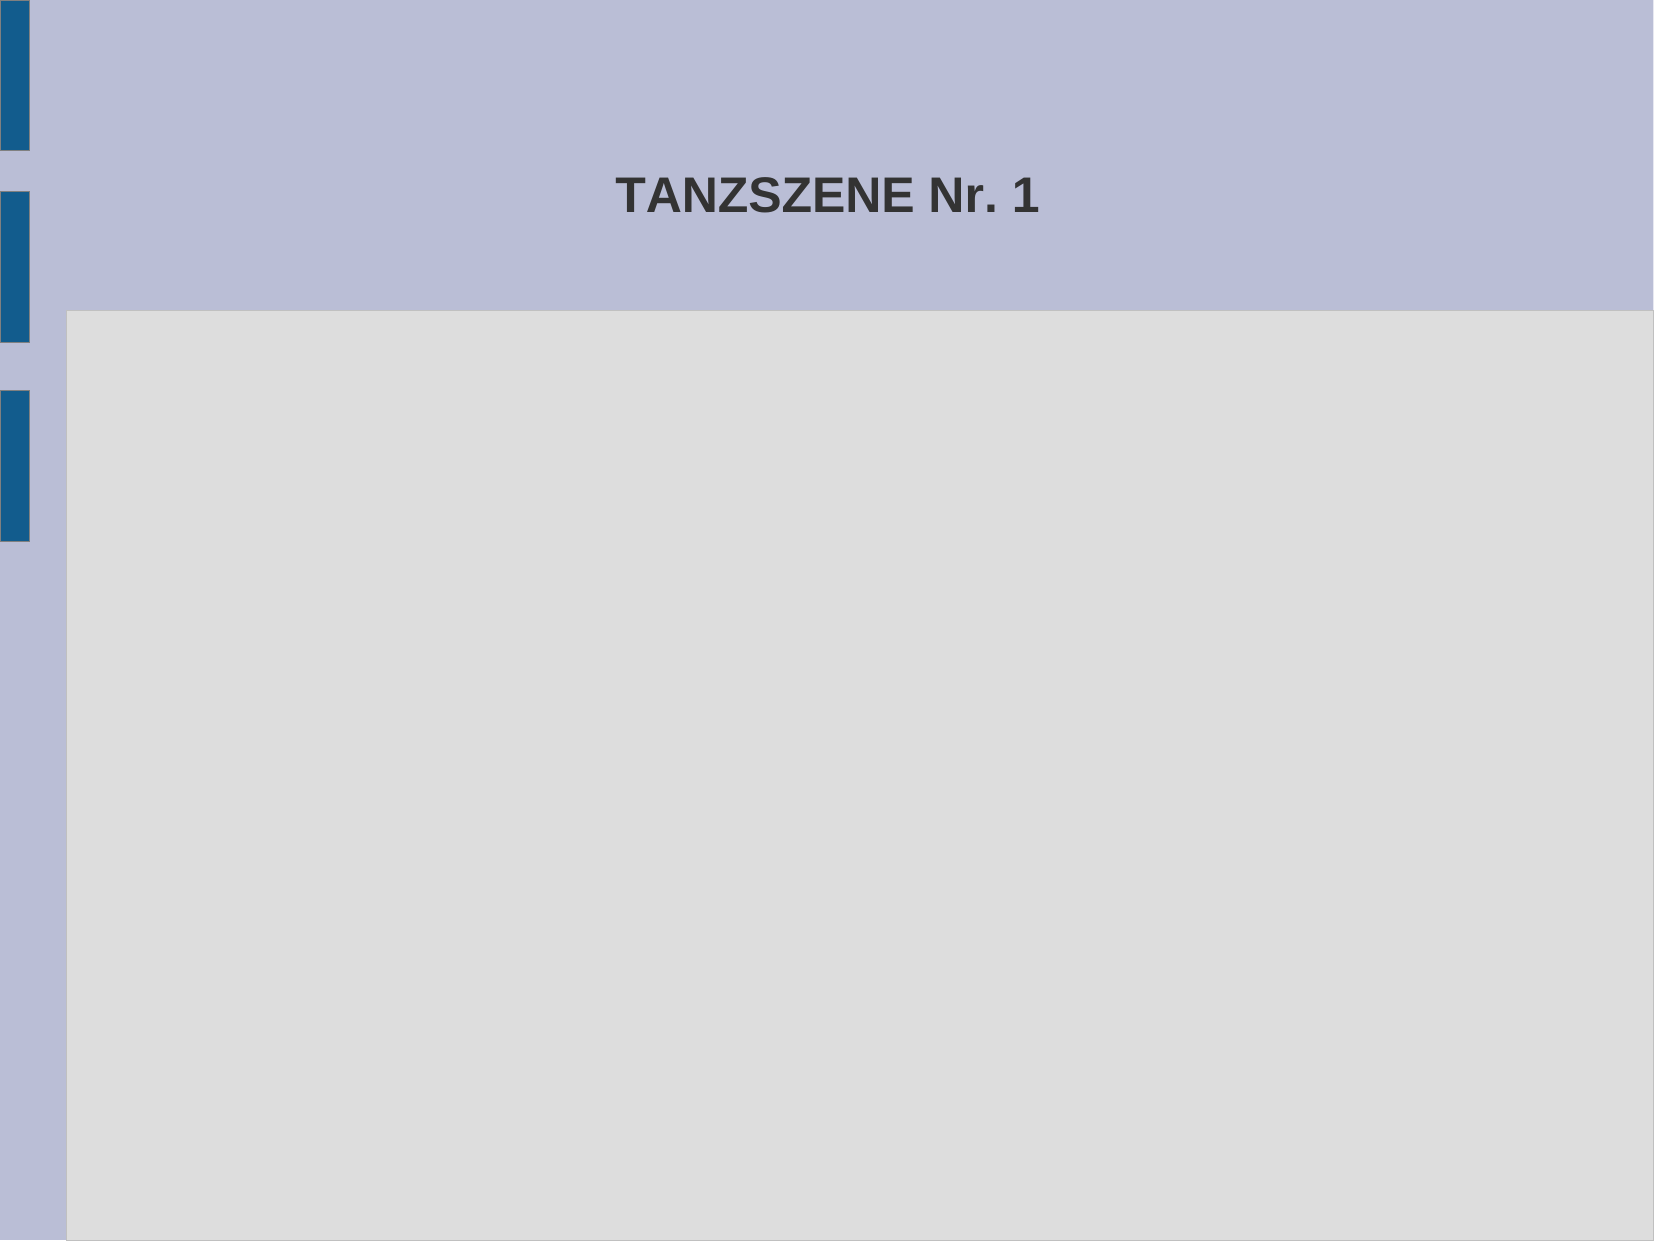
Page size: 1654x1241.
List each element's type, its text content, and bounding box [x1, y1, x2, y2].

title TANZSZENE Nr. 1 [121, 91, 1534, 299]
